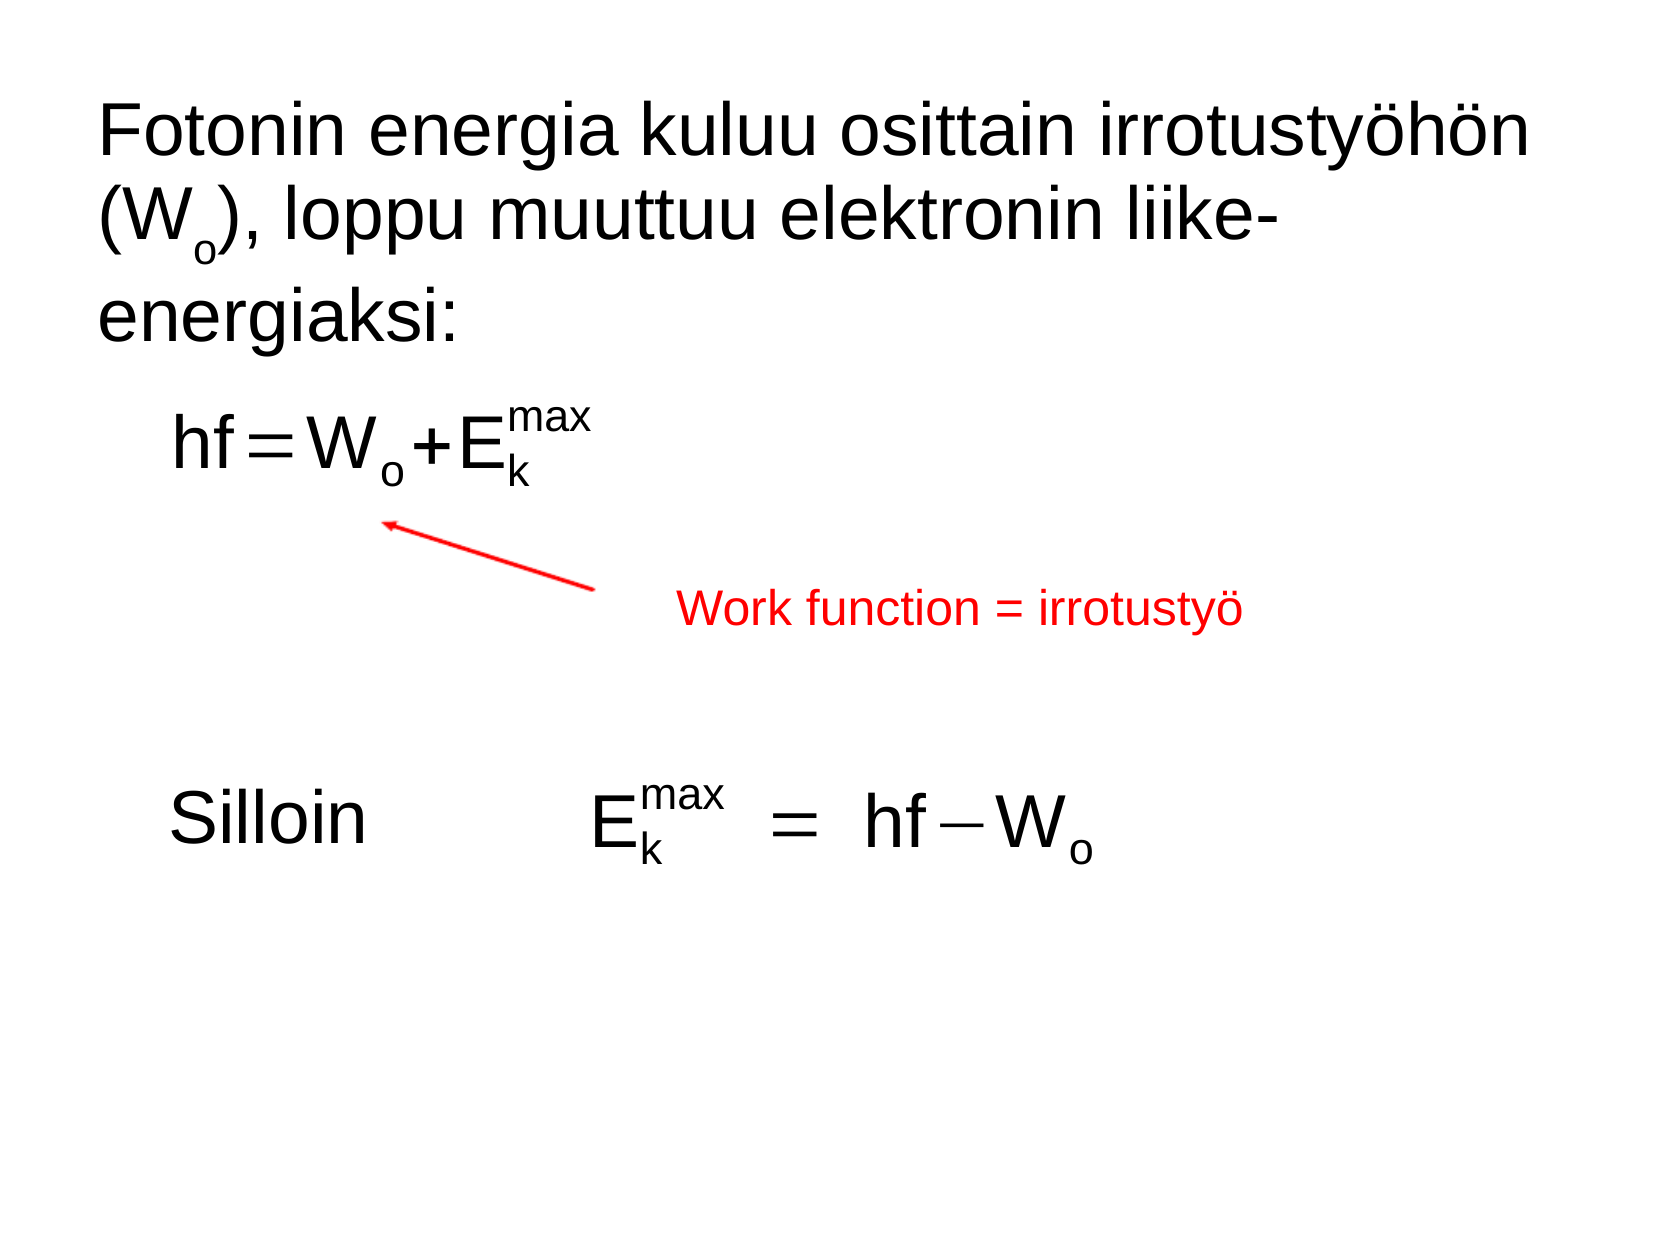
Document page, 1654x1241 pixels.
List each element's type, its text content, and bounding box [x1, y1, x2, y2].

picture [330, 496, 650, 608]
chart [583, 769, 1101, 875]
text_box Work function = irrotustyö [661, 573, 1305, 650]
text_box Fotonin energia kuluu osittain irrotustyöhön (Wo), loppu muuttuu elektronin liike-energiaksi: [82, 80, 1607, 449]
text_box Silloin [153, 767, 780, 875]
chart [165, 391, 600, 497]
